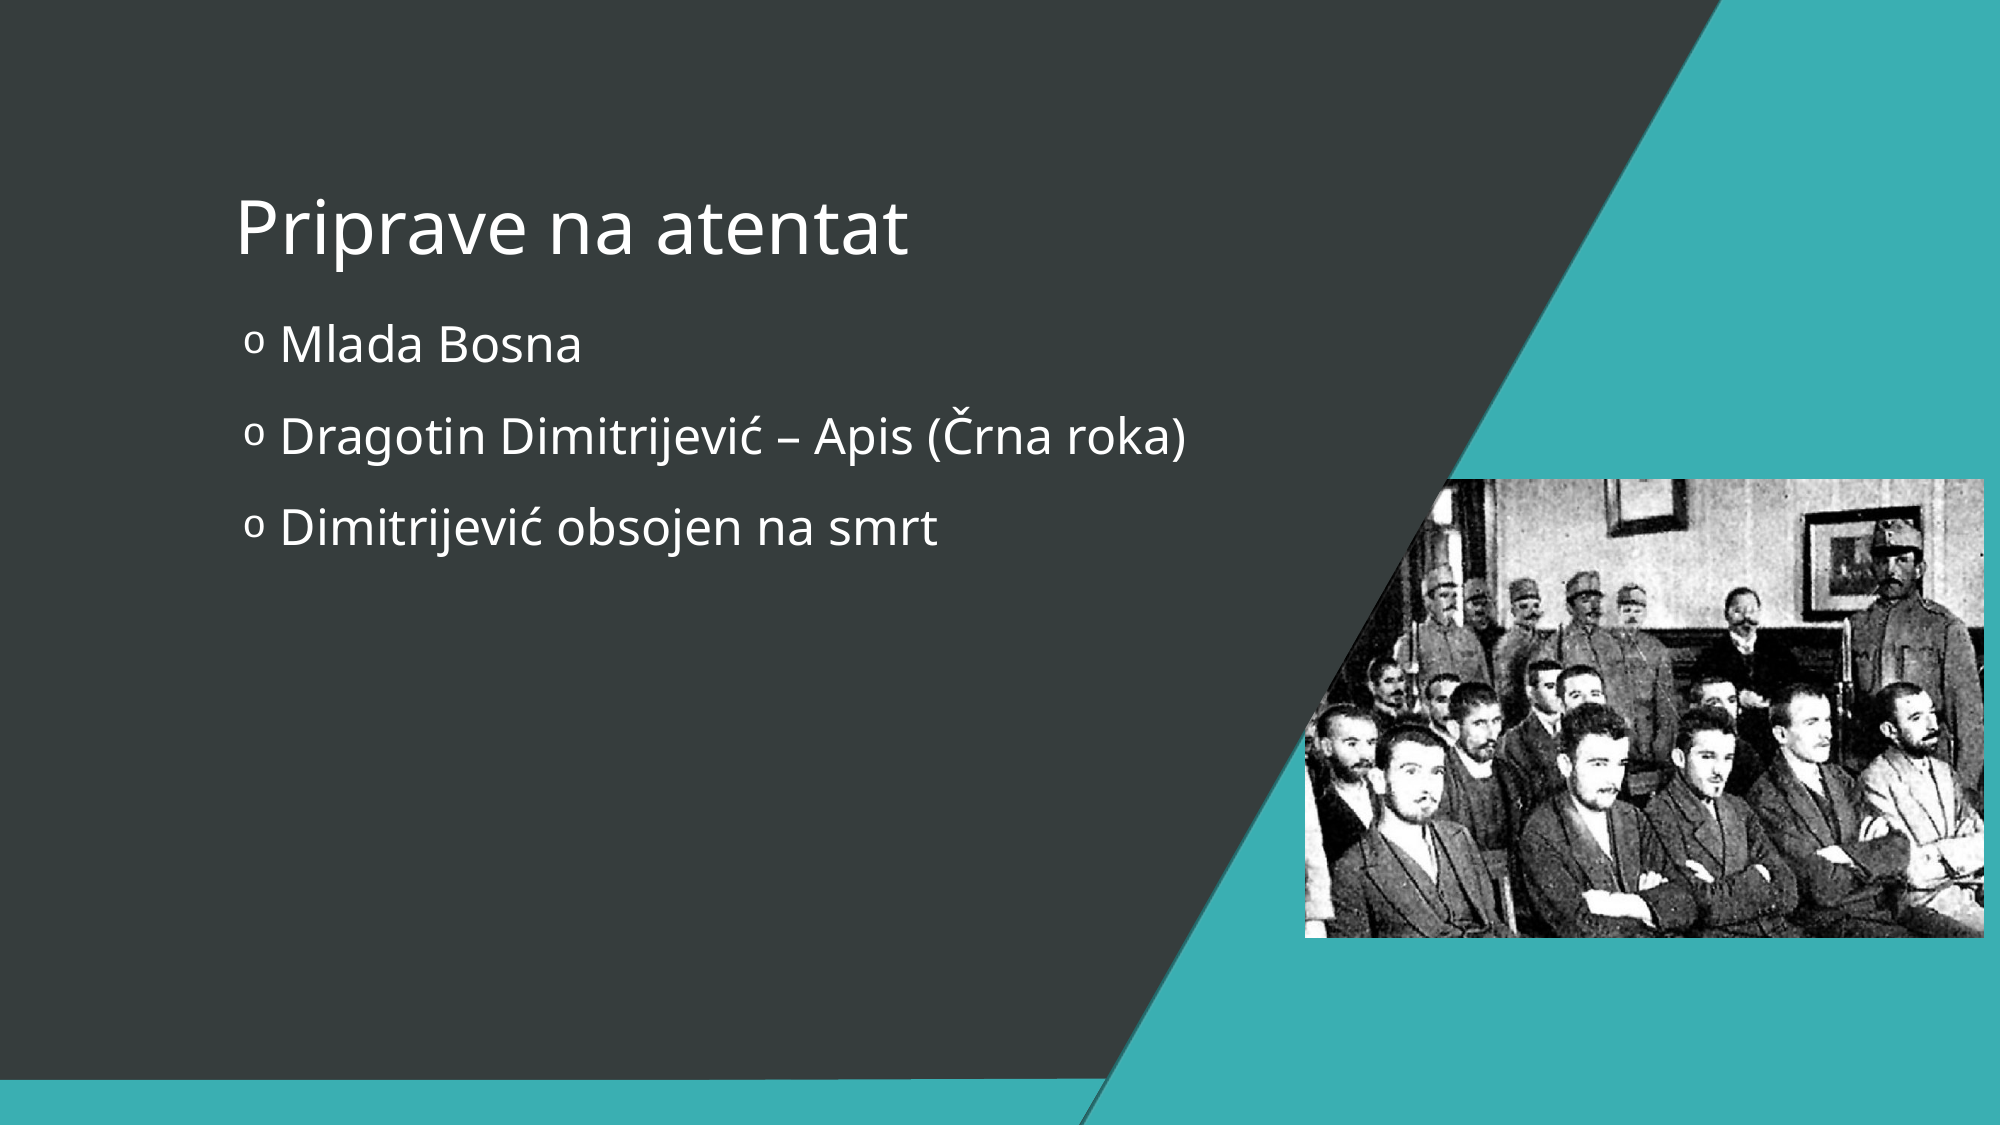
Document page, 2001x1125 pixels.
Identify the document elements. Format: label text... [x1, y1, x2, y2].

text_box [709, 0, 2000, 1125]
list Mlada Bosna Dragotin Dimitrijević – Apis (Črna roka) Dimitrijević obsojen na smrt [220, 311, 1780, 989]
title Priprave na atentat [220, 76, 1361, 279]
picture [1780, 479, 1984, 938]
